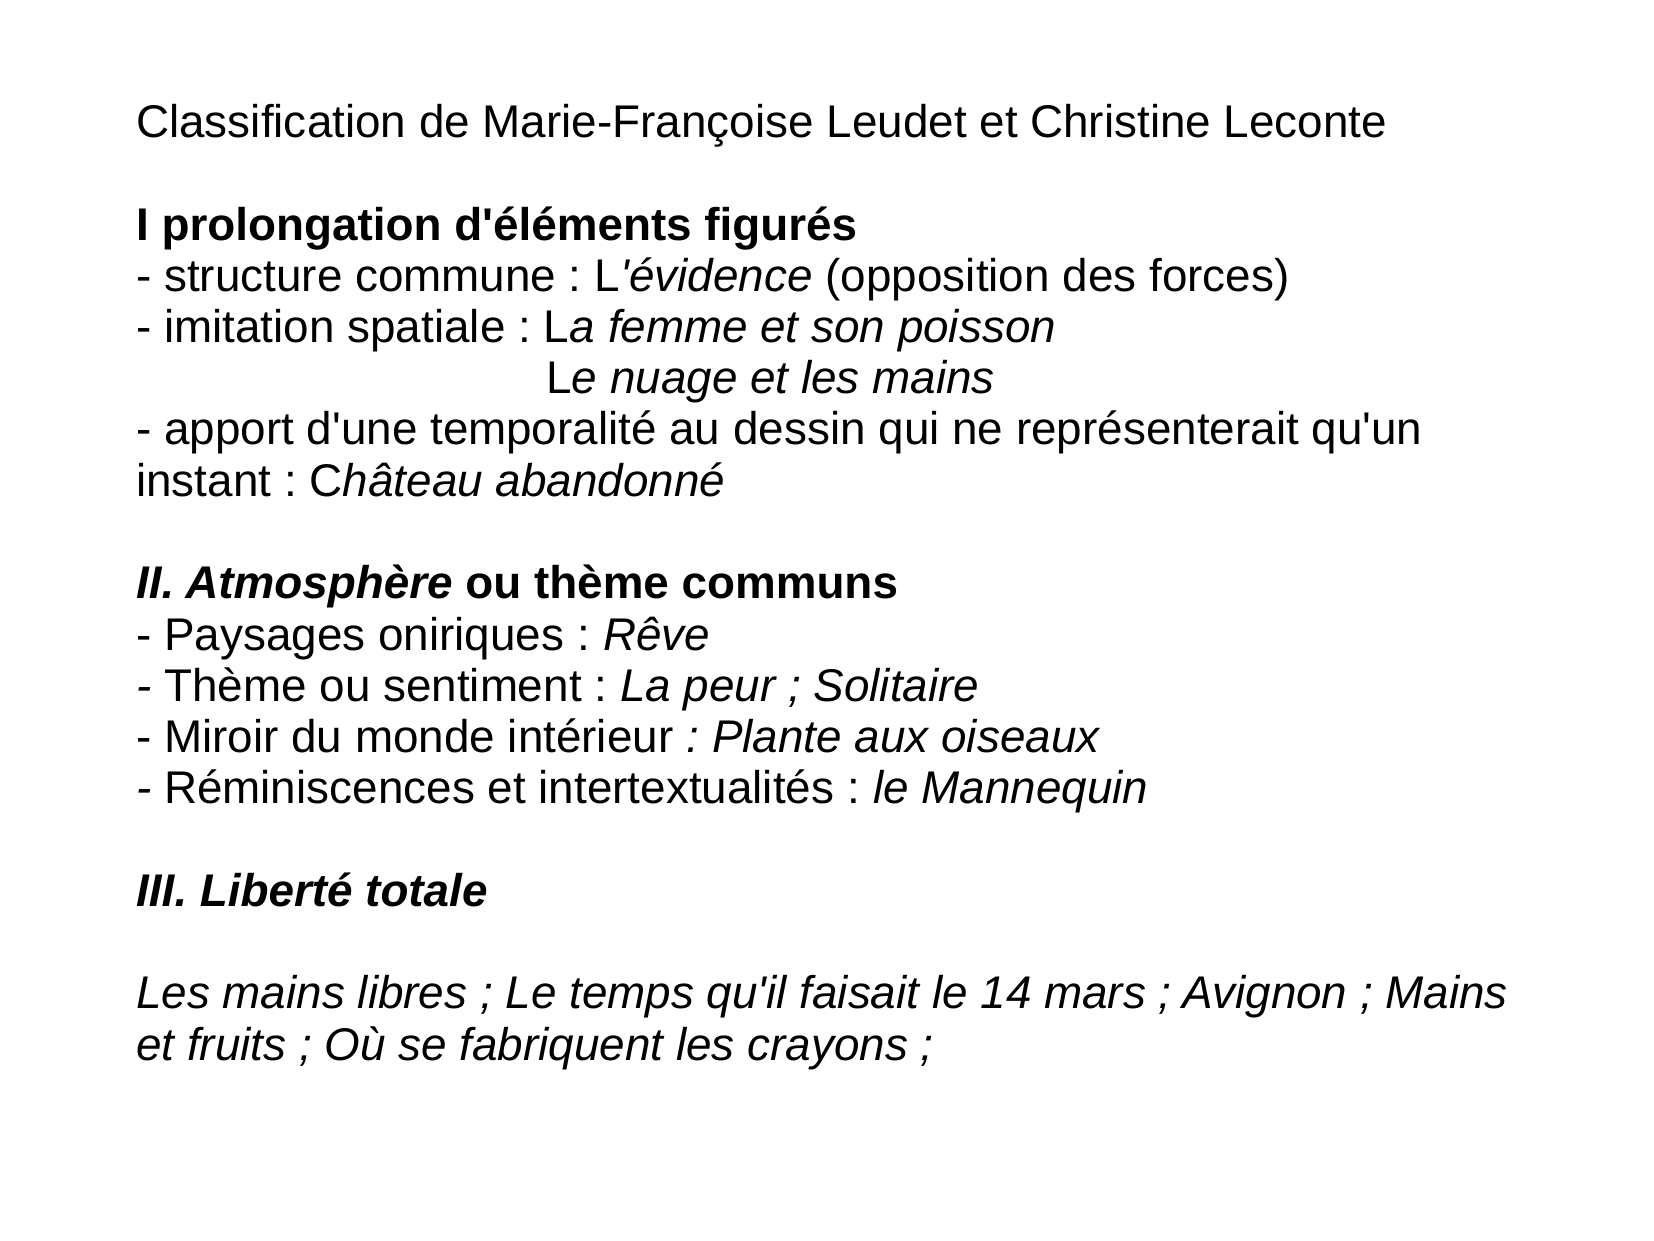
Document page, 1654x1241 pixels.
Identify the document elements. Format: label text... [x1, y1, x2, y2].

text_box Classification de Marie-Françoise Leudet et Christine Leconte I prolongation d'éléments figurés - structure commune : L'évidence (opposition des forces) - imitation spatiale : La femme et son poisson Le nuage et les mains - apport d'une temporalité au dessin qui ne représenterait qu'un instant : Château abandonné II. Atmosphère ou thème communs - Paysages oniriques : Rêve - Thème ou sentiment : La peur ; Solitaire - Miroir du monde intérieur : Plante aux oiseaux - Réminiscences et intertextualités : le Mannequin III. Liberté totale Les mains libres ; Le temps qu'il faisait le 14 mars ; Avignon ; Mains et fruits ; Où se fabriquent les crayons ; [121, 88, 1565, 1182]
